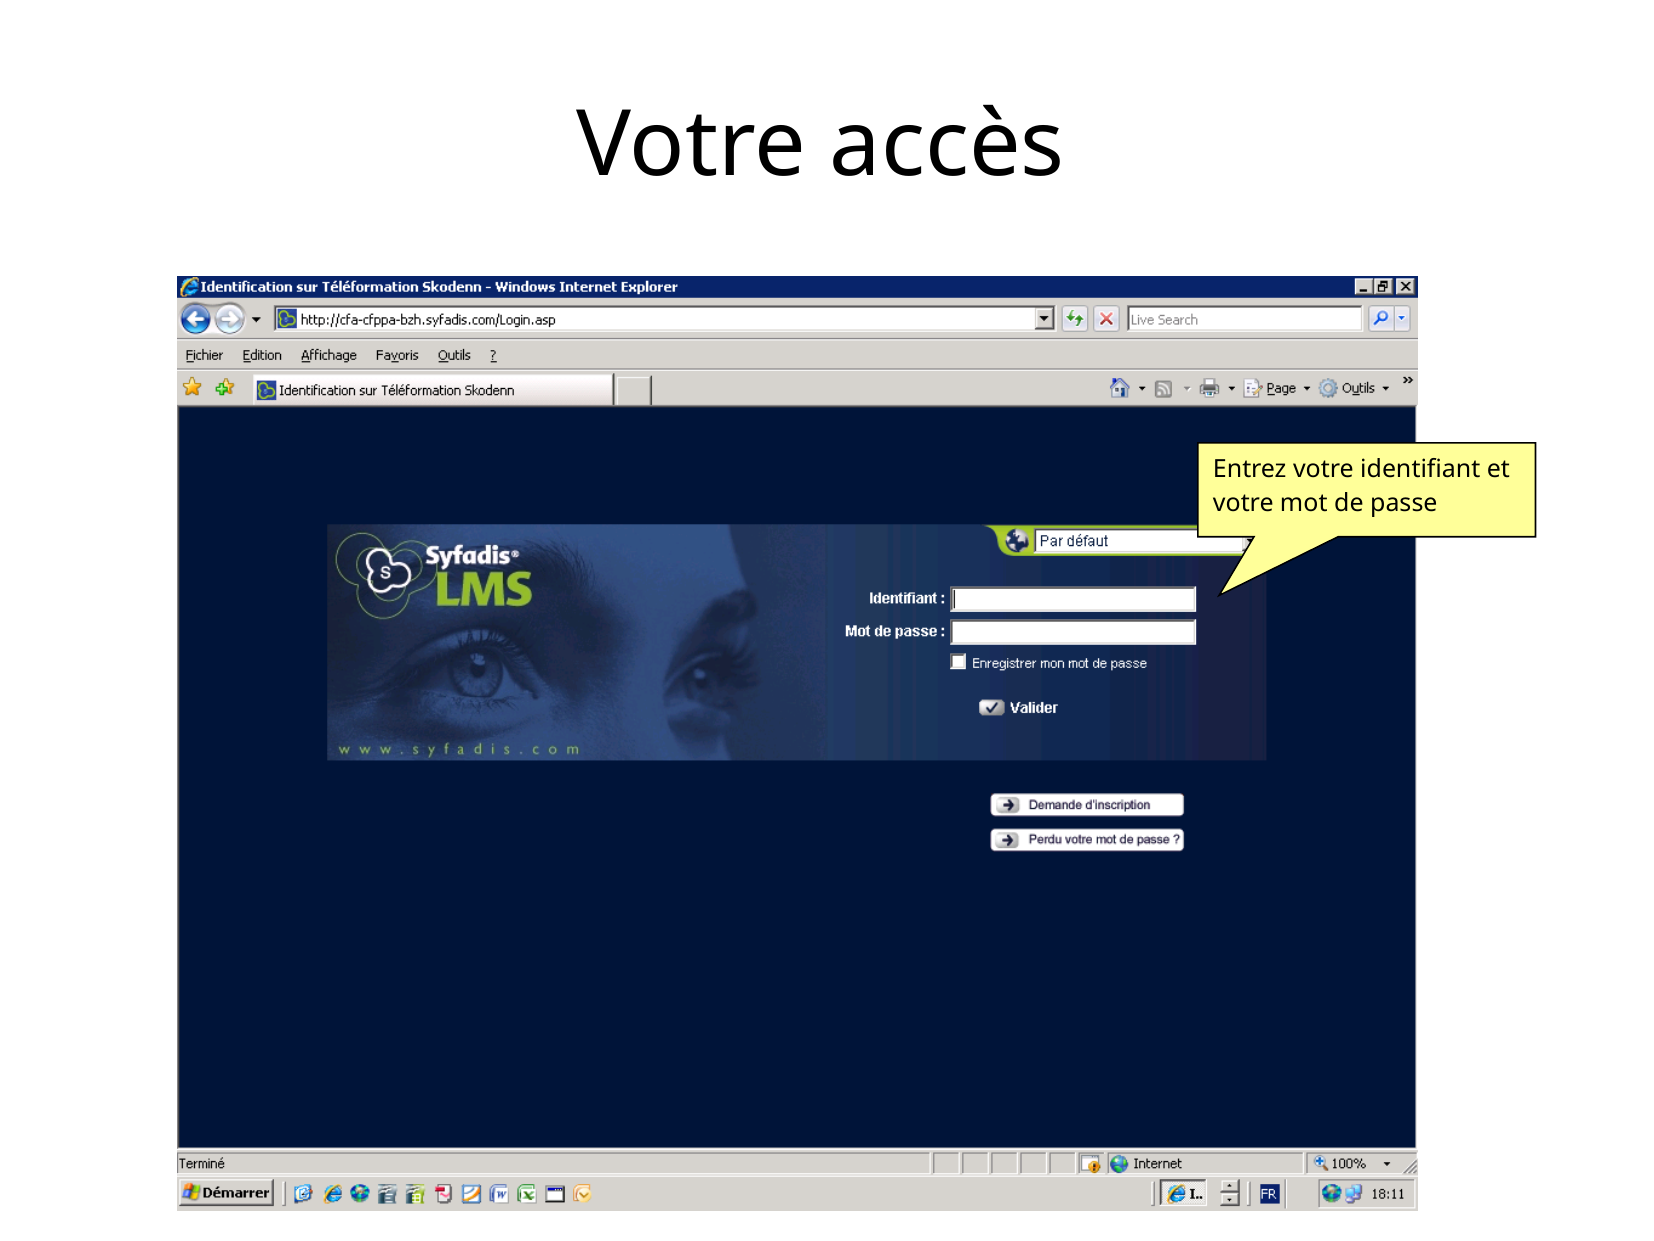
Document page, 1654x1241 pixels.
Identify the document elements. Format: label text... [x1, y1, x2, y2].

title Votre accès [76, 43, 1565, 237]
picture [177, 276, 1418, 1211]
text_box Entrez votre identifiant et votre mot de passe [1197, 442, 1536, 596]
